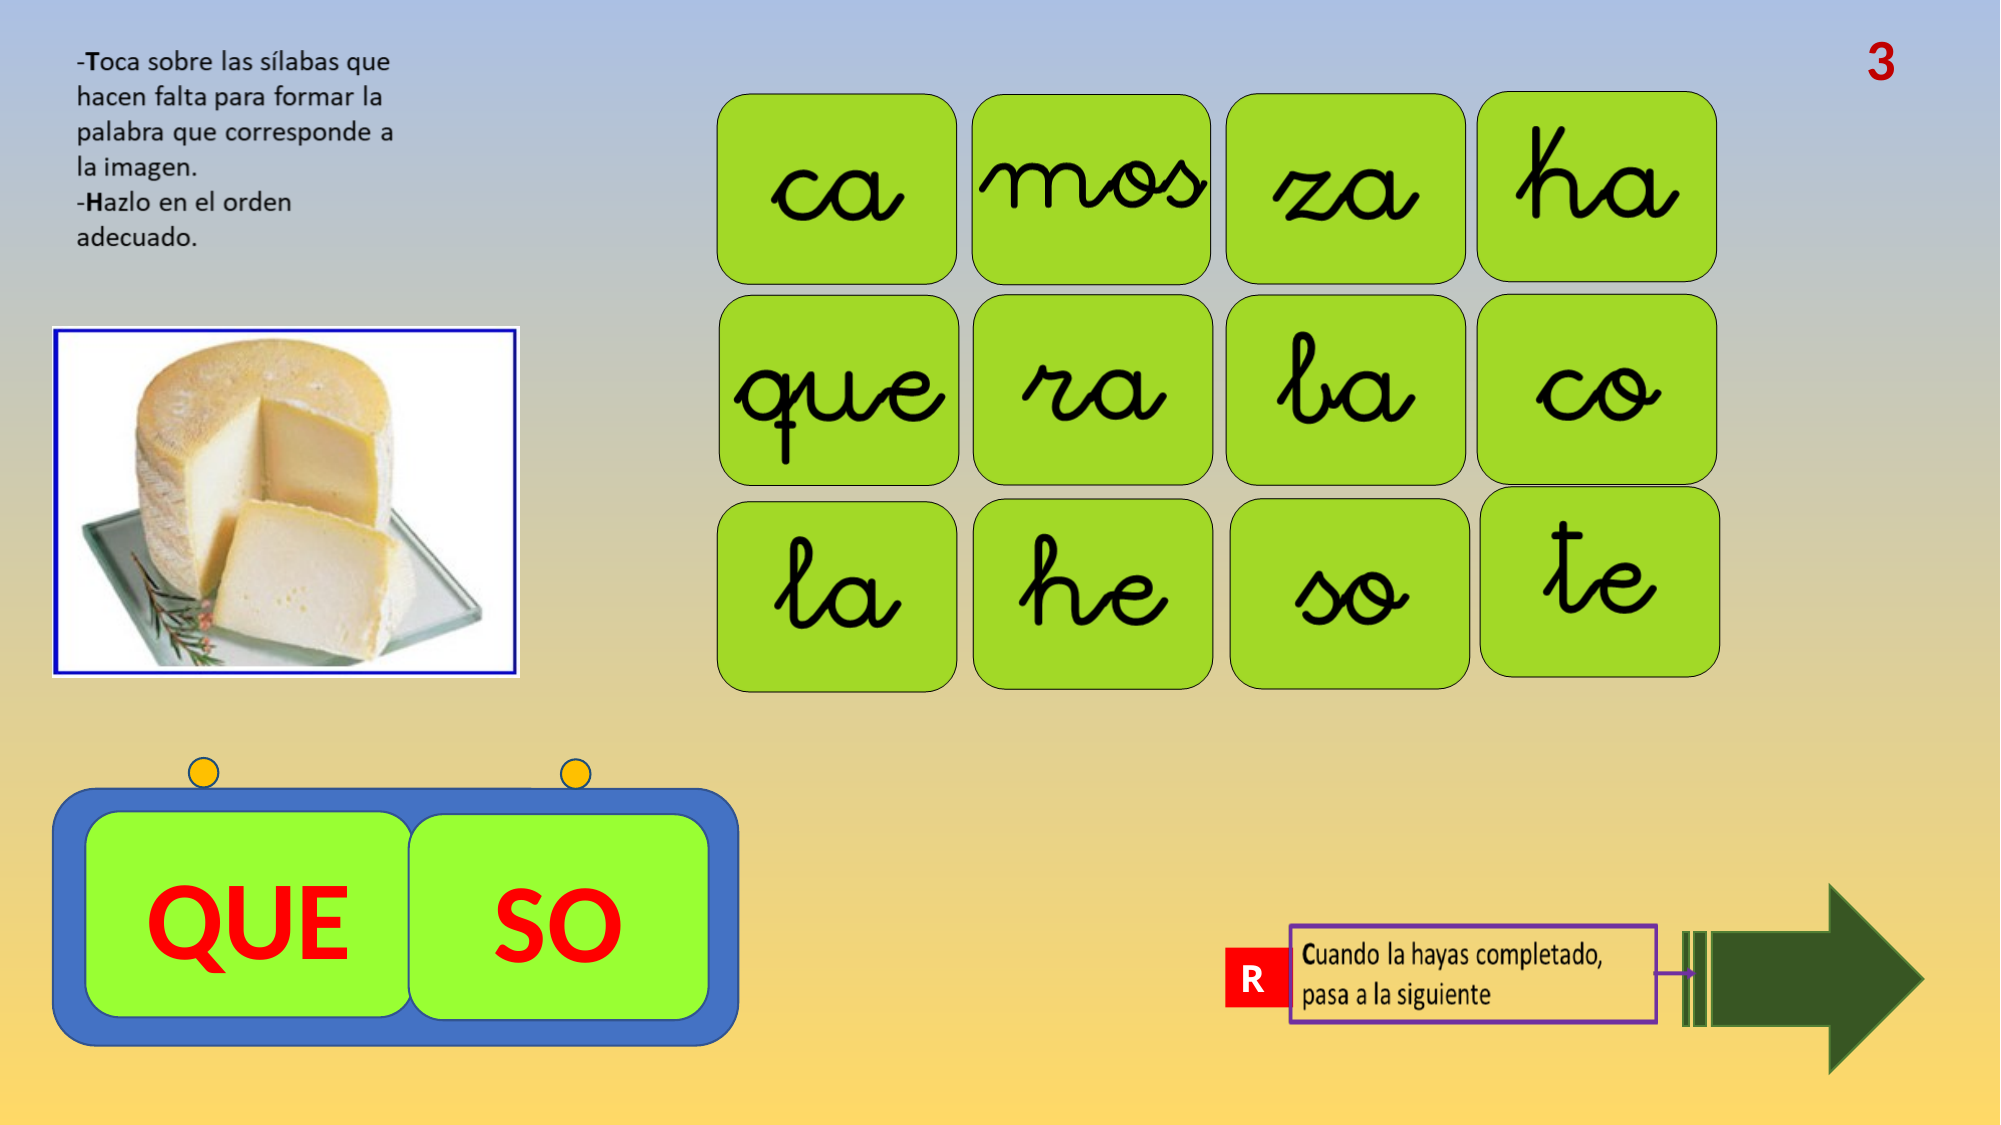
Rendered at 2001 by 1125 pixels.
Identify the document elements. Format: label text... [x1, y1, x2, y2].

picture [1476, 90, 1718, 283]
picture [52, 326, 520, 678]
picture [972, 498, 1214, 690]
picture [1285, 922, 1707, 1035]
text_box QUE [85, 811, 411, 1018]
picture [1225, 93, 1467, 285]
picture [58, 34, 431, 272]
text_box 3 [1851, 14, 1953, 100]
picture [718, 294, 960, 487]
picture [1476, 293, 1721, 678]
picture [971, 93, 1212, 286]
picture [1229, 498, 1471, 690]
picture [716, 501, 958, 693]
text_box [1711, 885, 1924, 1073]
text_box R [1225, 947, 1285, 1008]
text_box [52, 757, 739, 1046]
picture [716, 93, 958, 285]
text_box SO [408, 814, 709, 1021]
picture [972, 294, 1214, 486]
picture [1225, 294, 1467, 486]
